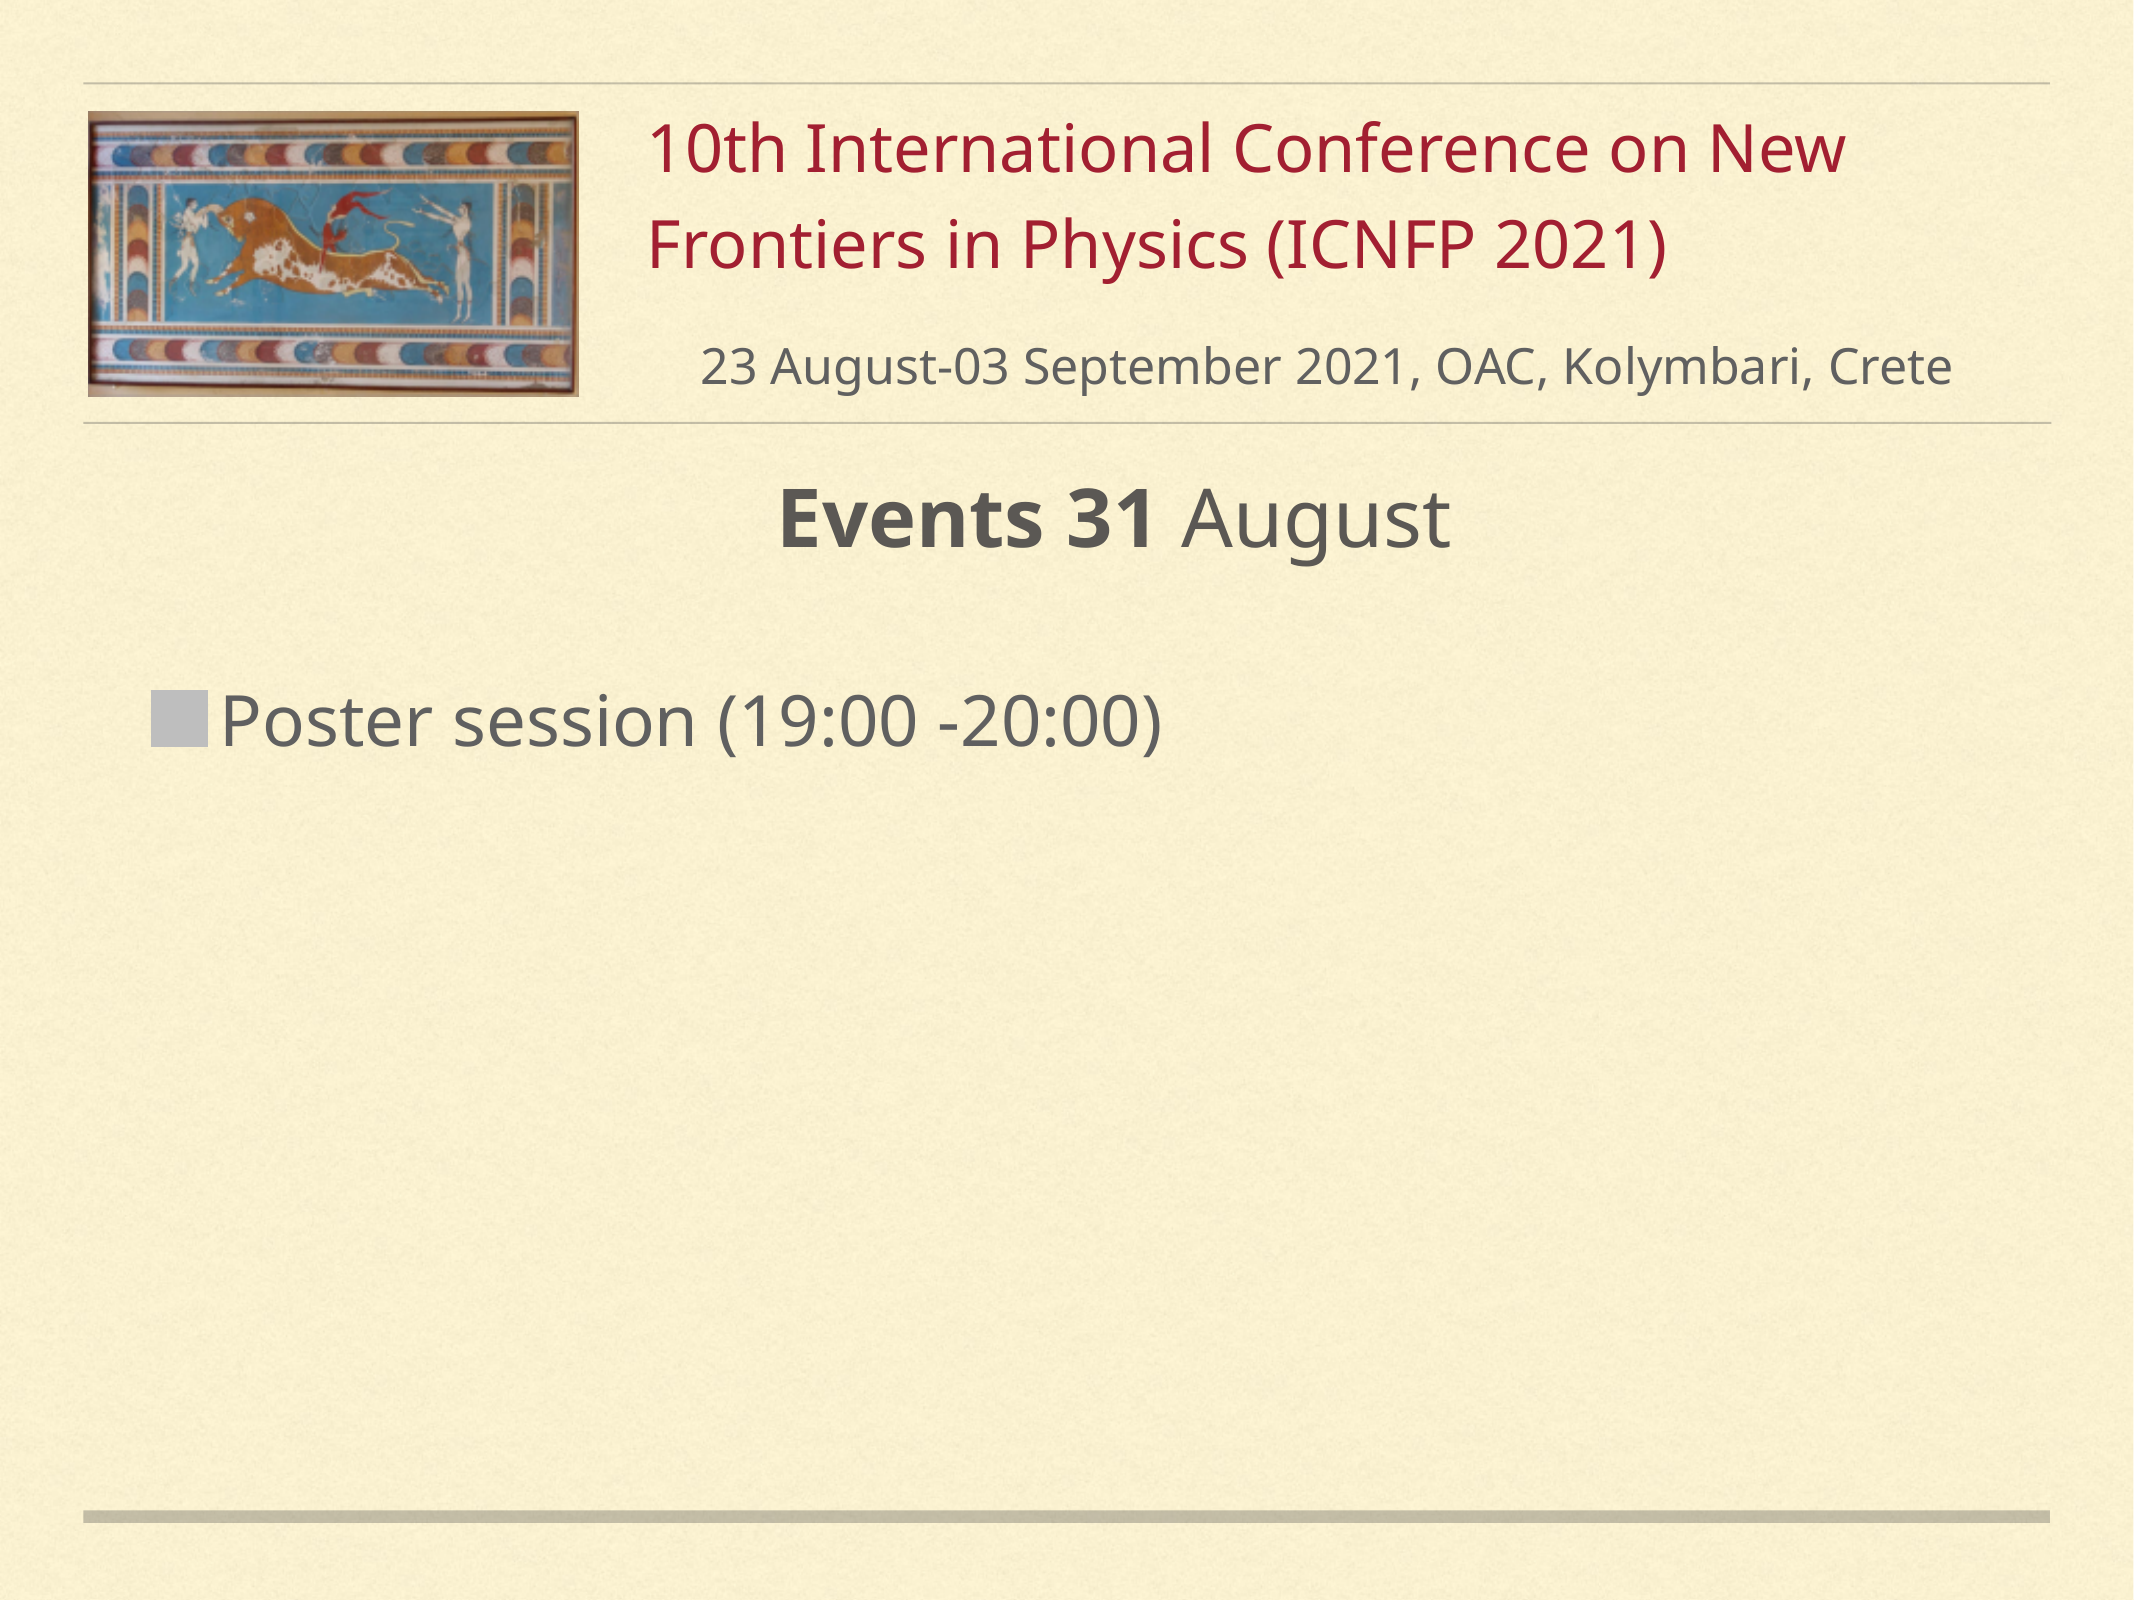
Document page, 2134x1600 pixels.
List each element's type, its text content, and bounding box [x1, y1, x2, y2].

text_box Events 31 August [449, 457, 1801, 572]
text_box 23 August-03 September 2021, OAC, Kolymbari, Crete [520, 326, 2134, 403]
title 10th International Conference on New Frontiers in Physics (ICNFP 2021) [638, 66, 2130, 305]
picture [0, 0, 2134, 1600]
list Poster session (19:00 -20:00) [142, 667, 2027, 1495]
